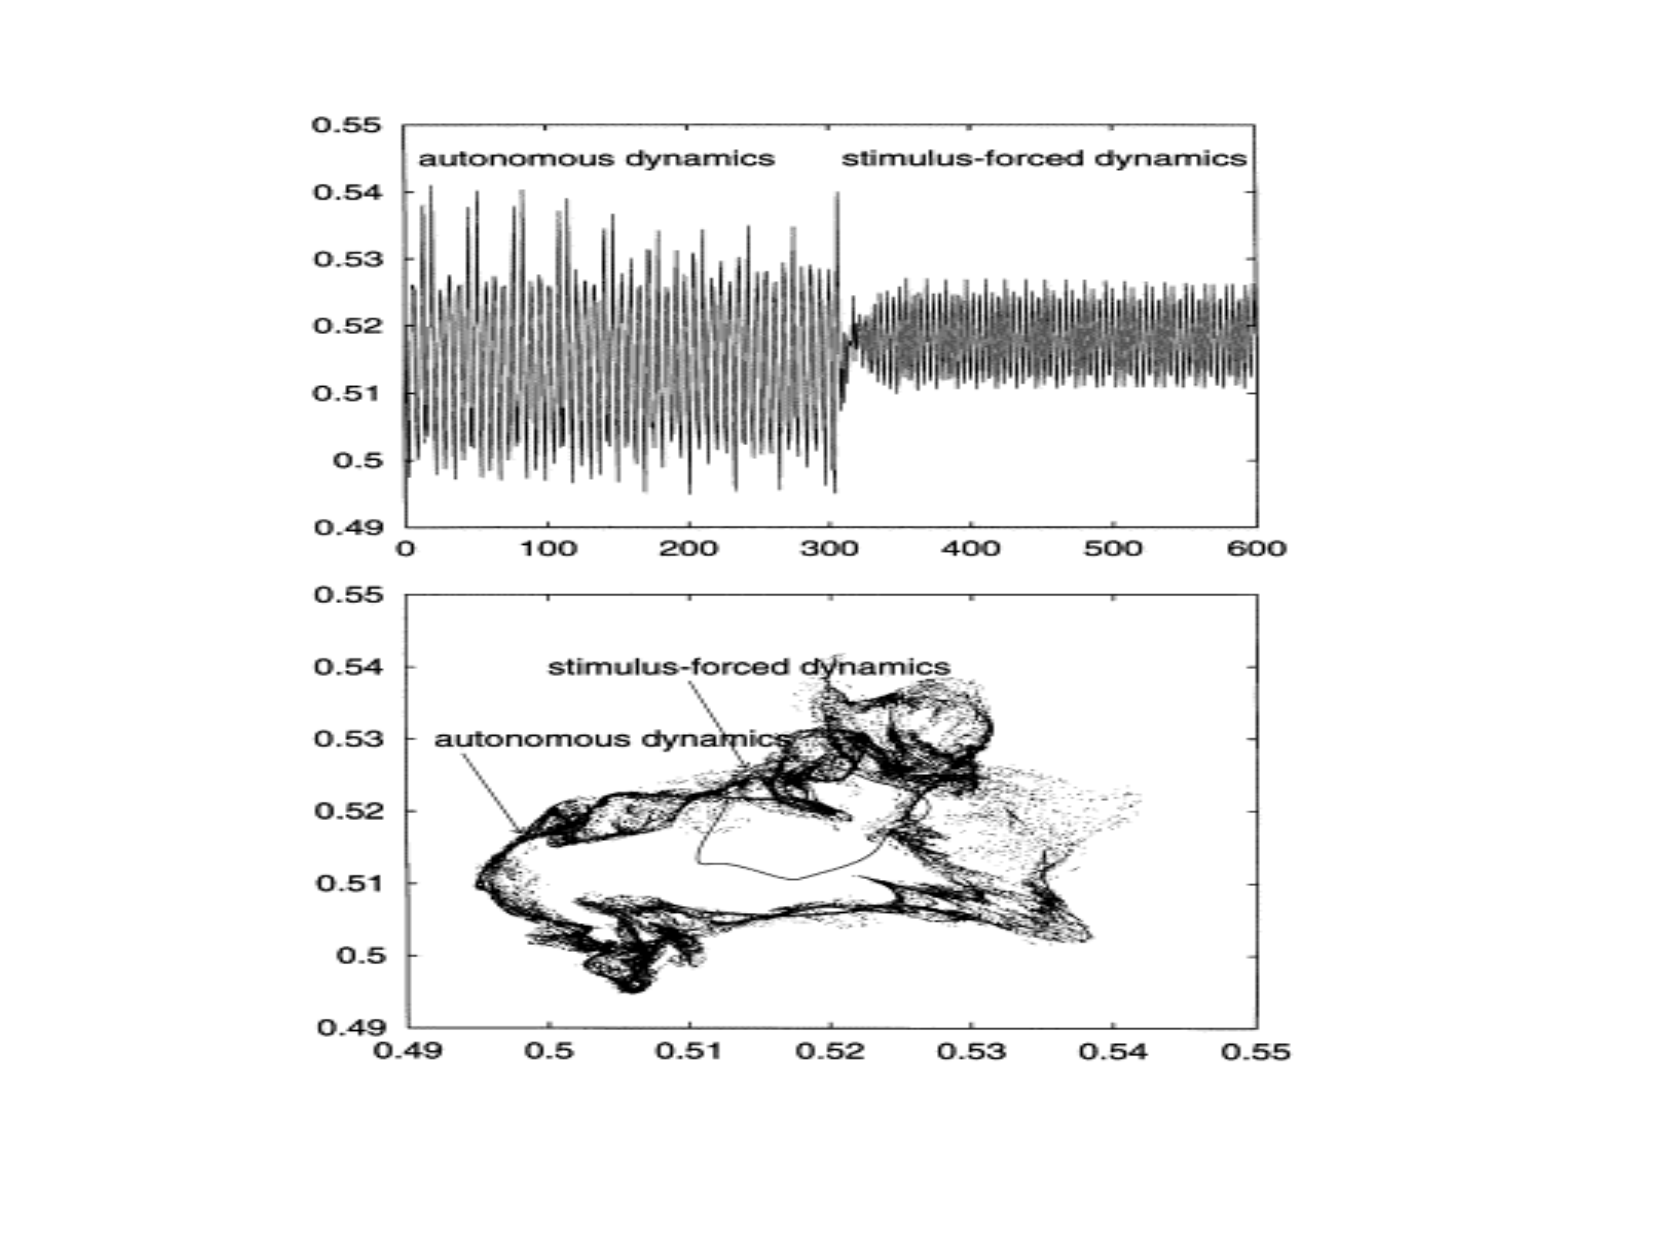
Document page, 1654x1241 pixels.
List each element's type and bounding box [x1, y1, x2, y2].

picture [307, 110, 1300, 1063]
